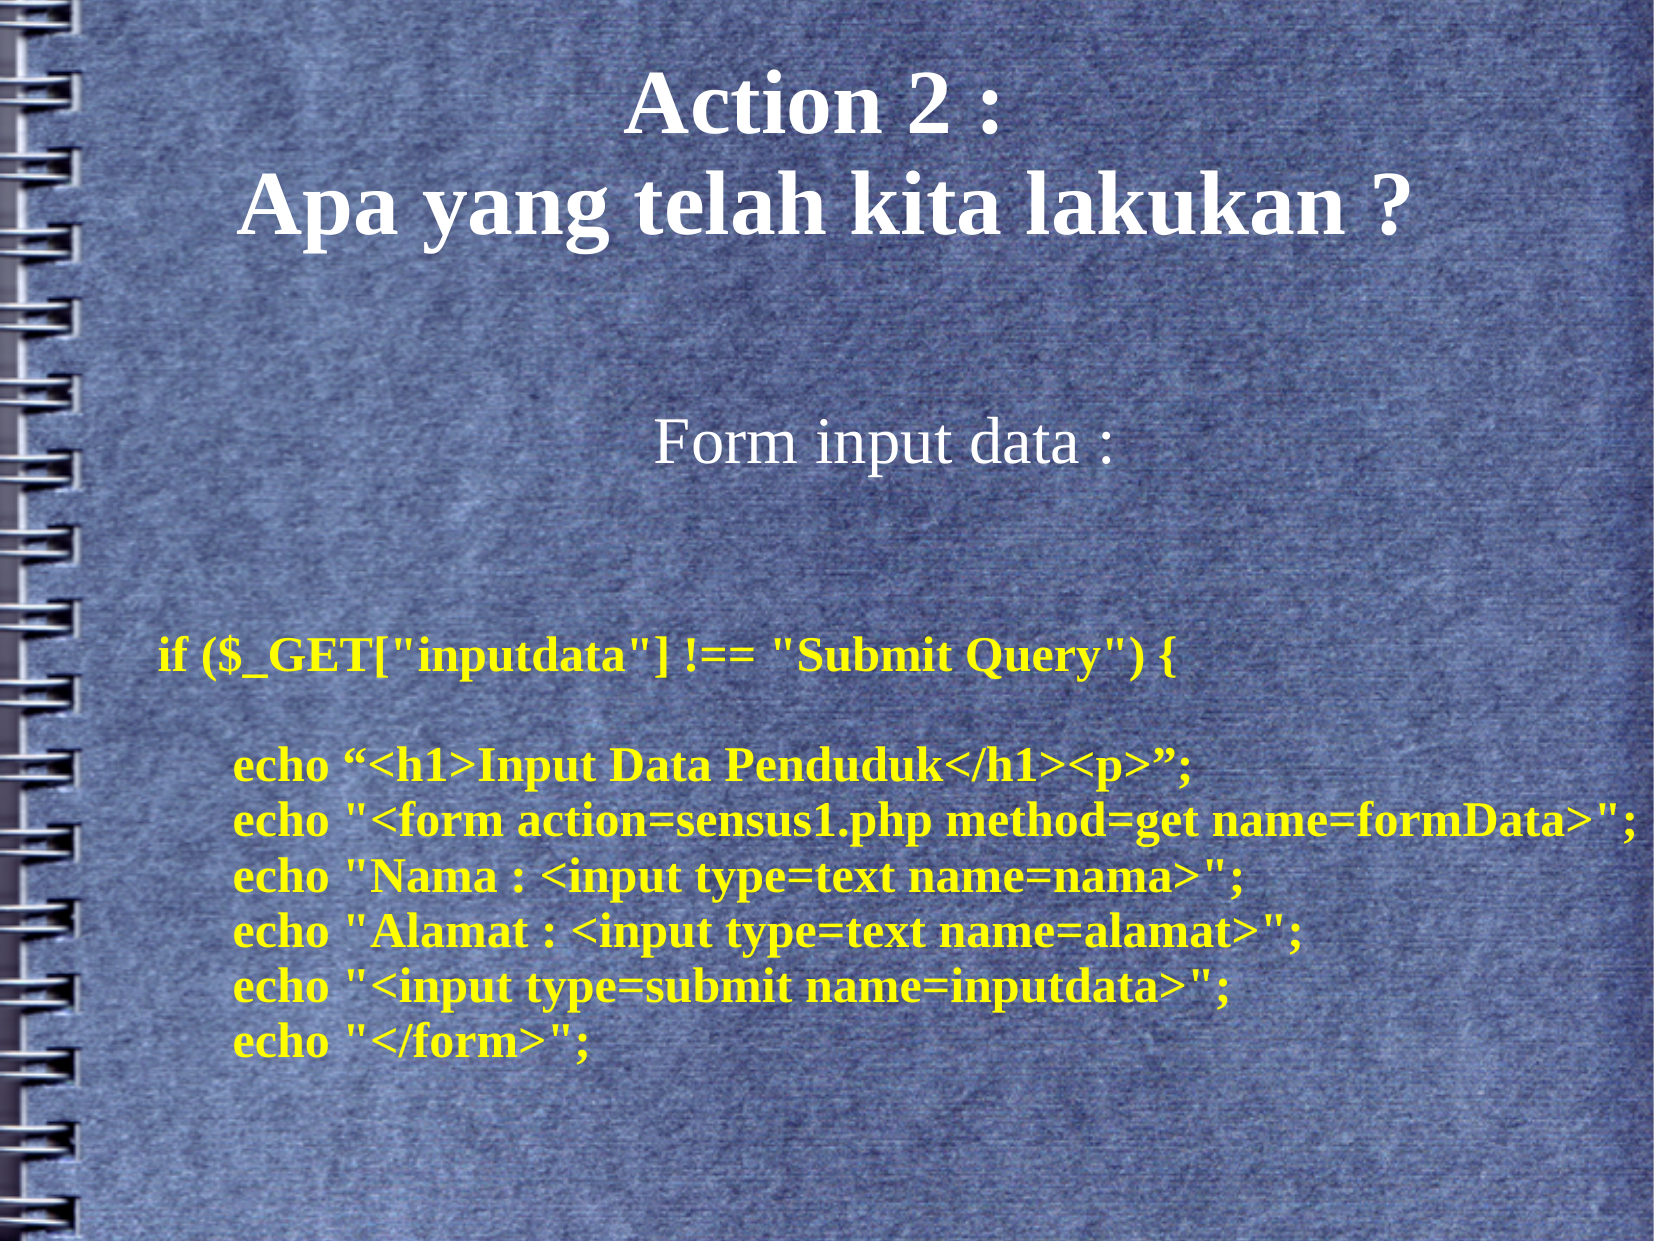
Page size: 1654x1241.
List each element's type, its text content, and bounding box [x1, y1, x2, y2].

picture [0, 0, 1654, 1241]
subtitle Form input data : if ($_GET["inputdata"] !== "Submit Query") { echo “<h1>Input Data Penduduk</h1><p>”; echo "<form action=sensus1.php method=get name=formData>"; echo "Nama : <input type=text name=nama>"; echo "Alamat : <input type=text name=alamat>"; echo "<input type=submit name=inputdata>"; echo "</form>"; [82, 297, 1654, 1102]
title Action 2 : Apa yang telah kita lakukan ? [82, 51, 1571, 255]
